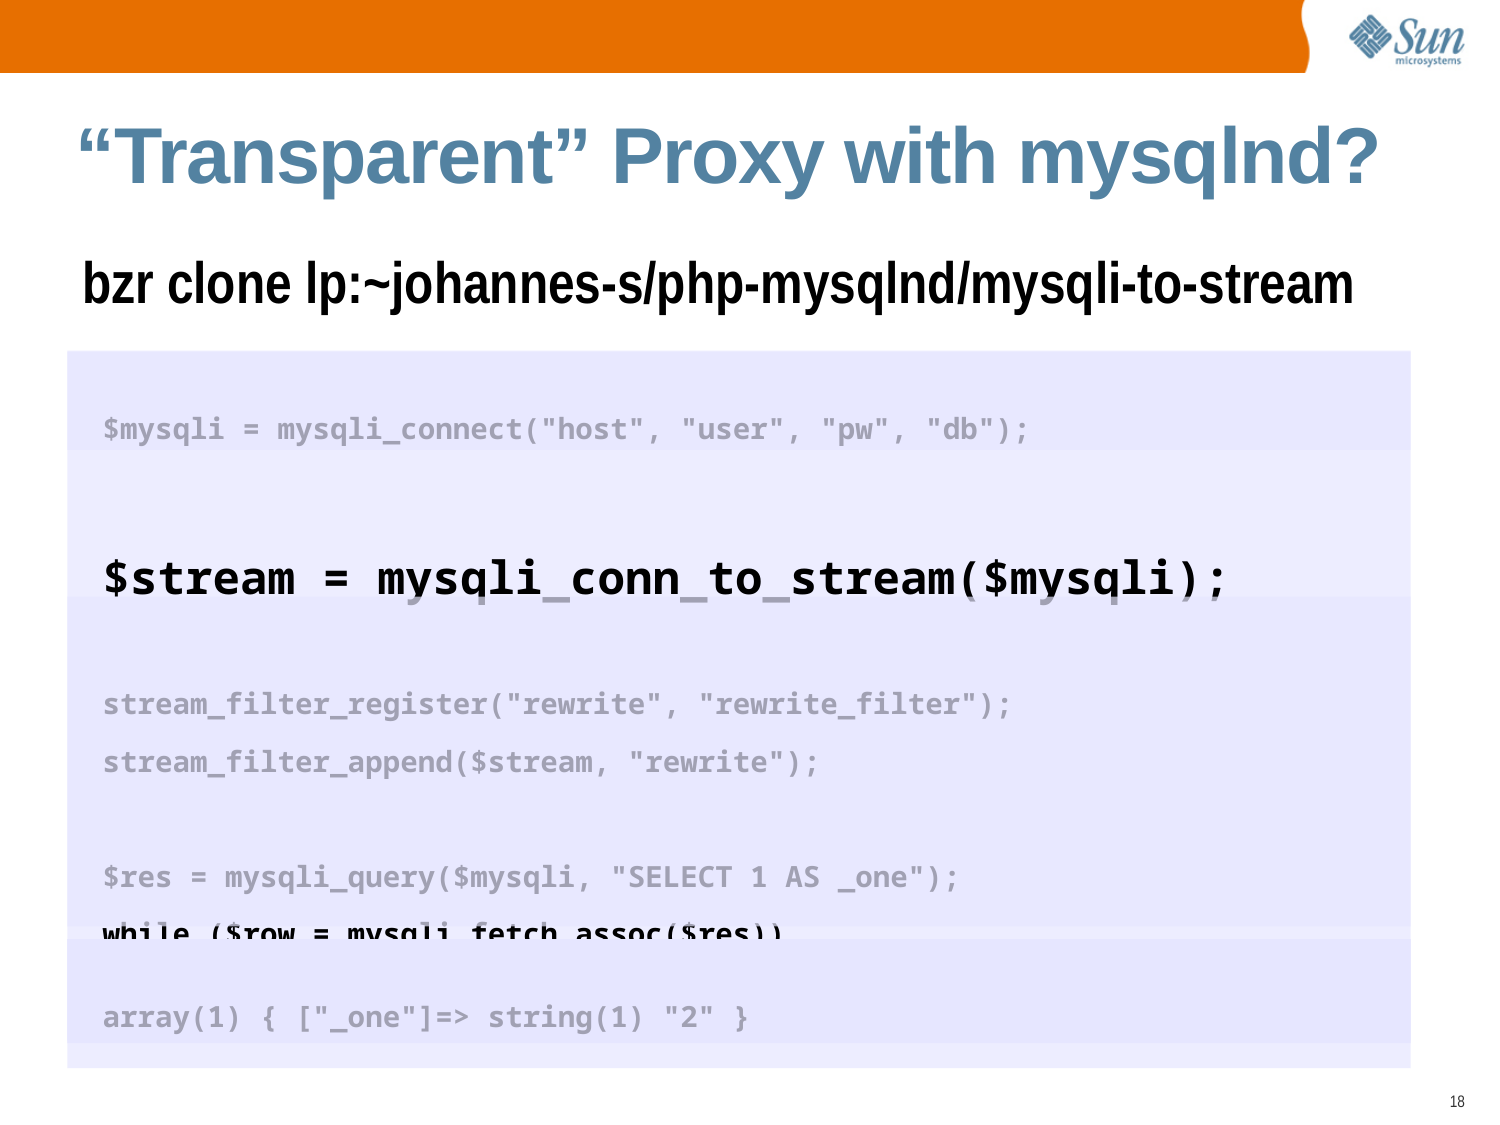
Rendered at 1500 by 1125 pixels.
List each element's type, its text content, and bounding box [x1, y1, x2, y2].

text_box $mysqli = mysqli_connect("host", "user", "pw", "db"); $stream = mysqli_conn_to_stream($mysqli); stream_filter_register("rewrite", "rewrite_filter"); stream_filter_append($stream, "rewrite"); $res = mysqli_query($mysqli, "SELECT 1 AS _one"); while ($row = mysqli_fetch_assoc($res)) var_dump($row); [67, 450, 1411, 596]
list bzr clone lp:~johannes-s/php-mysqlnd/mysqli-to-stream [62, 258, 1400, 349]
text_box [67, 596, 1411, 927]
title “Transparent” Proxy with mysqlnd? [75, 119, 1437, 224]
picture [0, 0, 1500, 73]
text_box [67, 351, 1411, 450]
text_box [67, 939, 1411, 1041]
